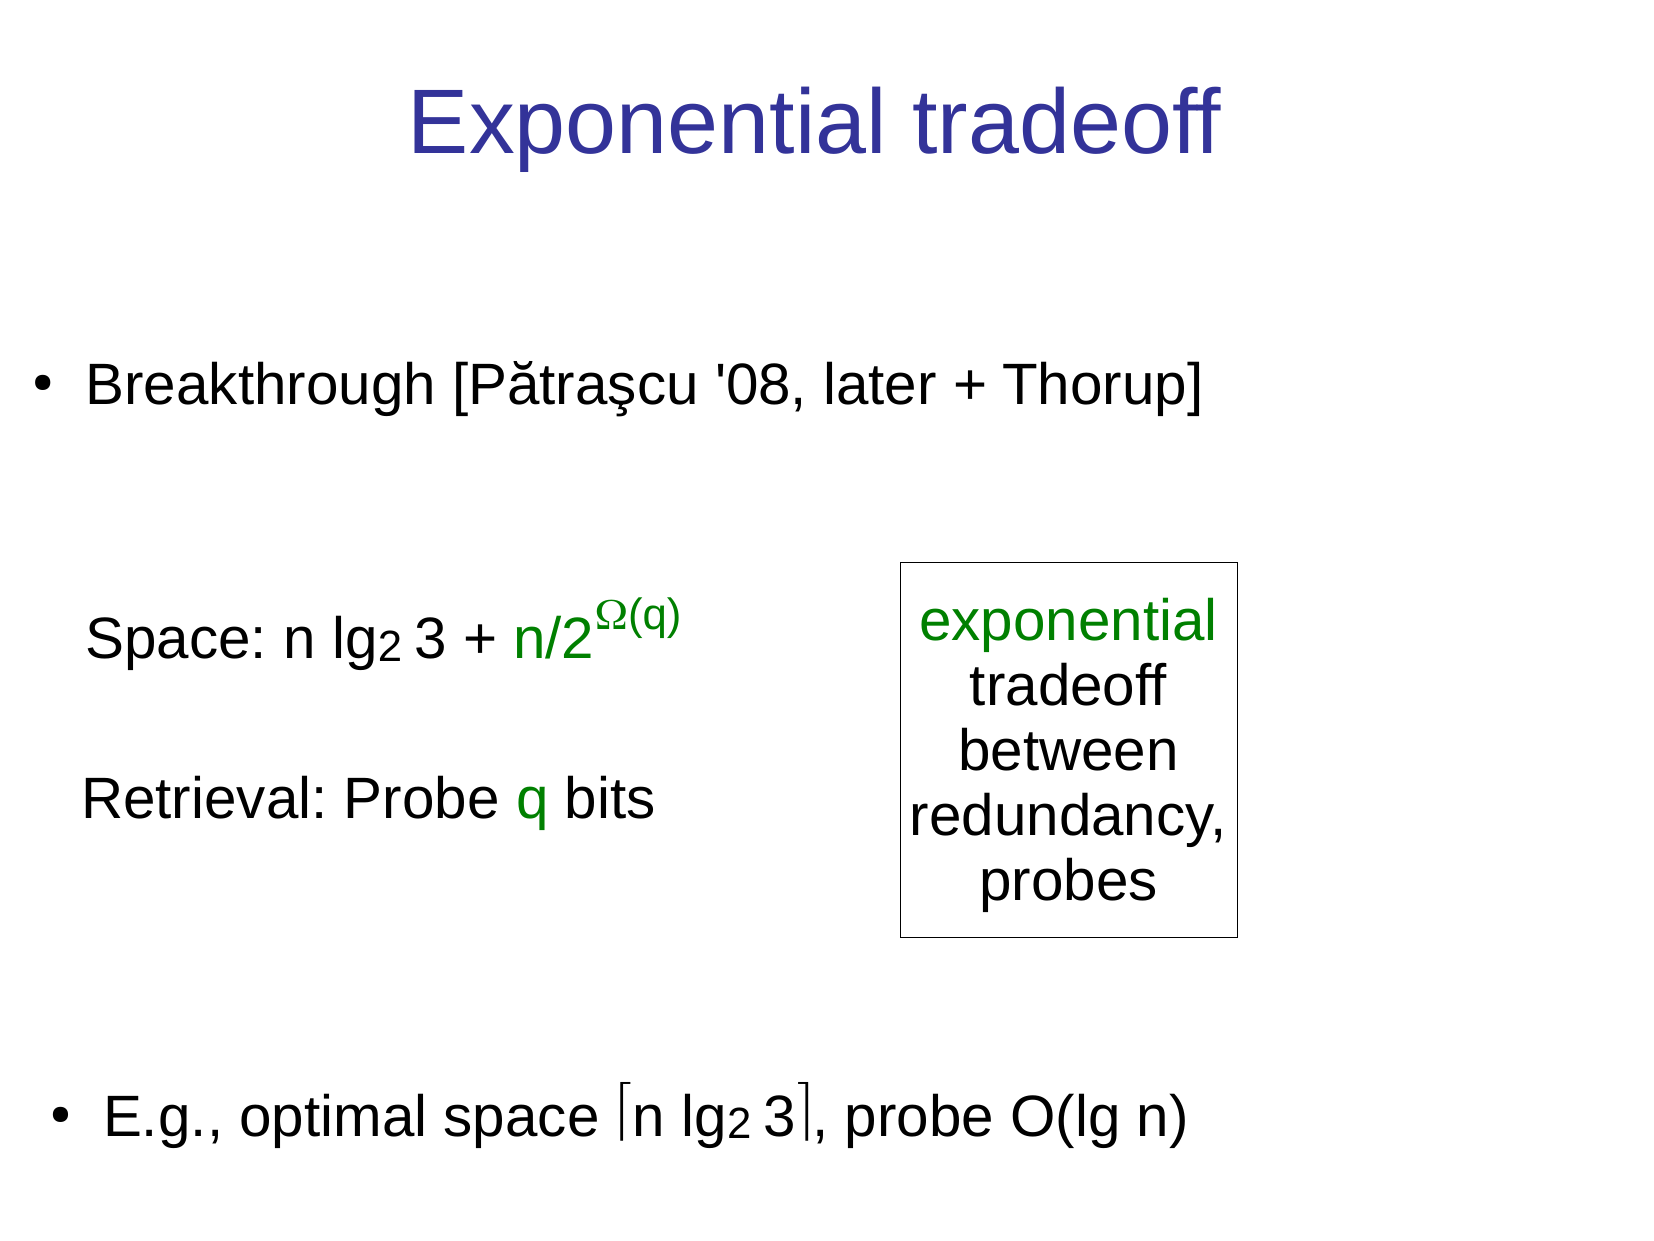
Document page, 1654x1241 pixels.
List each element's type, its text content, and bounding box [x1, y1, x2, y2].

text_box exponential tradeoff between redundancy, probes [900, 562, 1238, 938]
list Breakthrough [Pătraşcu '08, later + Thorup] Space: n lg2 3 + n/2(q) Retrieval: Probe q bits E.g., optimal space n lg2 3, probe O(lg n) [0, 184, 1654, 1238]
title Exponential tradeoff [112, 18, 1519, 226]
